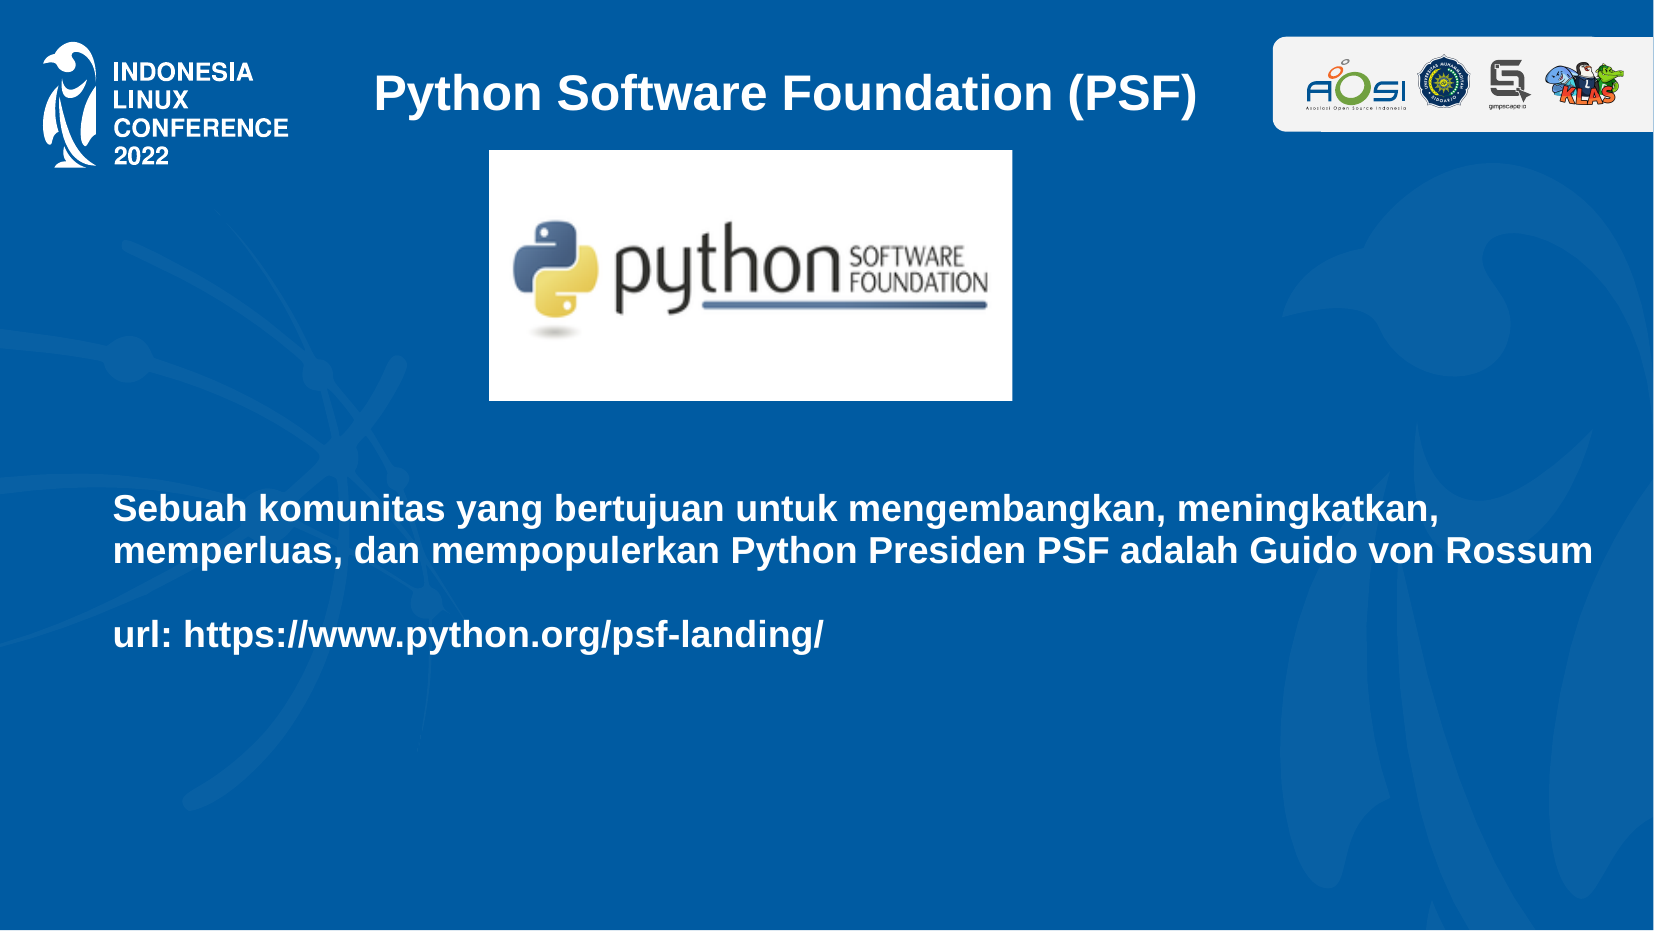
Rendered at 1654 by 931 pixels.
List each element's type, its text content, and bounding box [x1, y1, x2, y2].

text_box Sebuah komunitas yang bertujuan untuk mengembangkan, meningkatkan, memperluas, dan mempopulerkan Python Presiden PSF adalah Guido von Rossum url: https://www.python.org/psf-landing/ [112, 487, 1651, 931]
picture [488, 150, 1013, 401]
picture [1417, 54, 1471, 108]
title Python Software Foundation (PSF) [373, 65, 1351, 219]
picture [1545, 62, 1624, 105]
